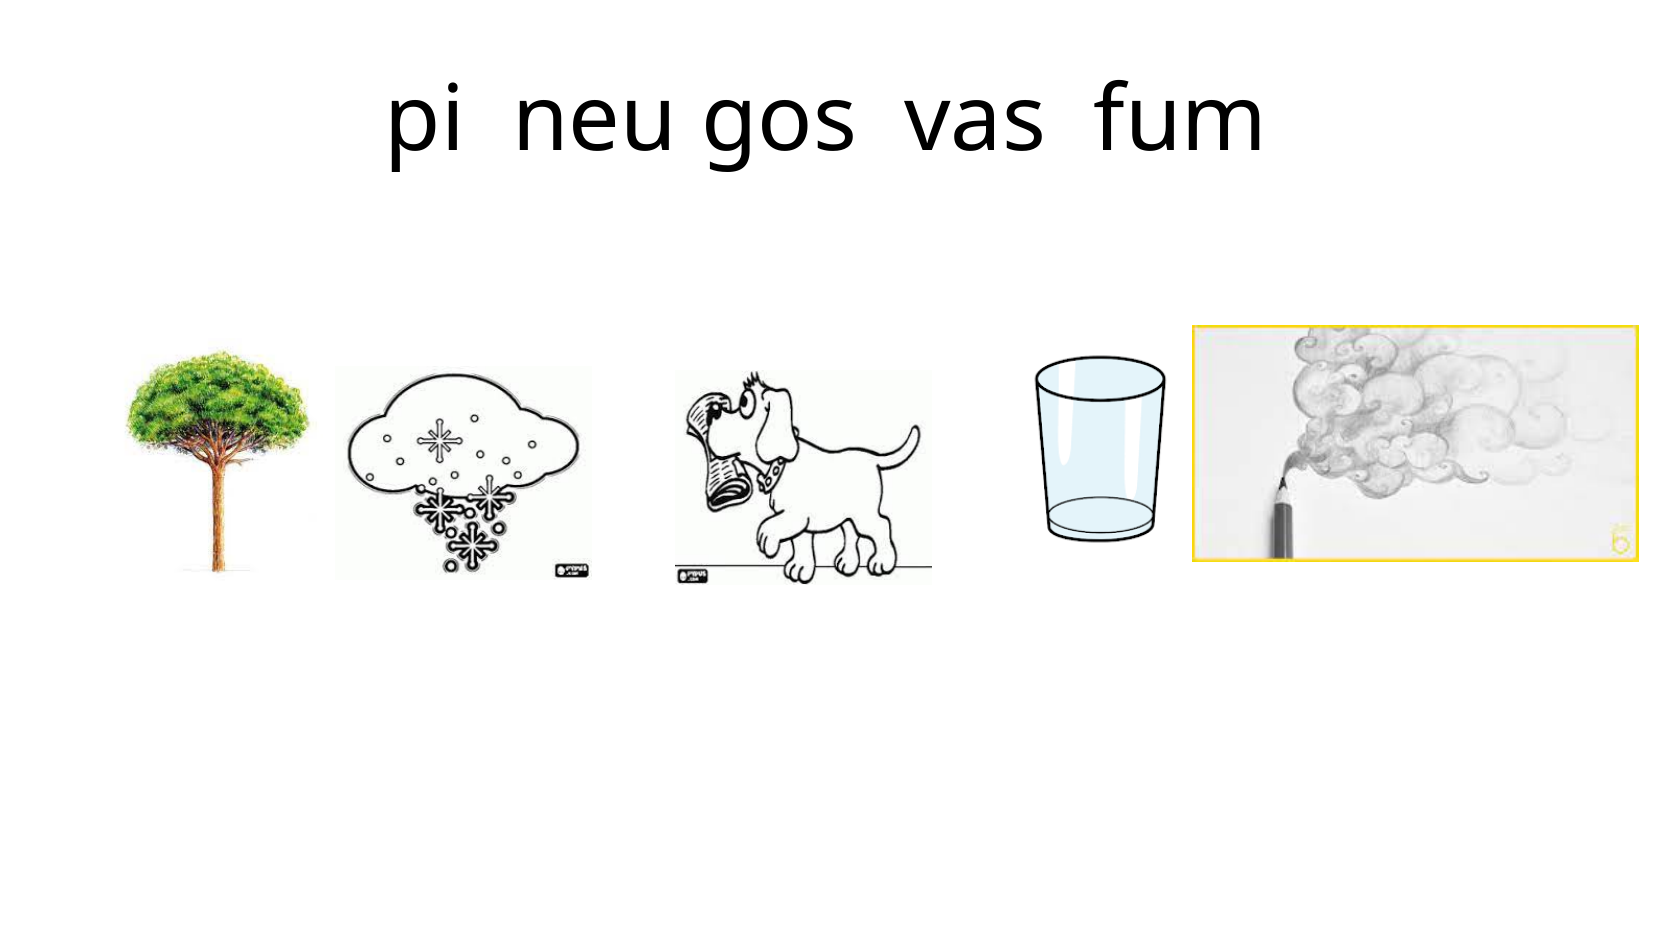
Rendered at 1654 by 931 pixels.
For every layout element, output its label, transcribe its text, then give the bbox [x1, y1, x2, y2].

picture [335, 366, 592, 580]
picture [996, 325, 1639, 562]
picture [675, 370, 932, 585]
title pi neu gos vas fum [82, 37, 1571, 193]
picture [108, 338, 323, 593]
